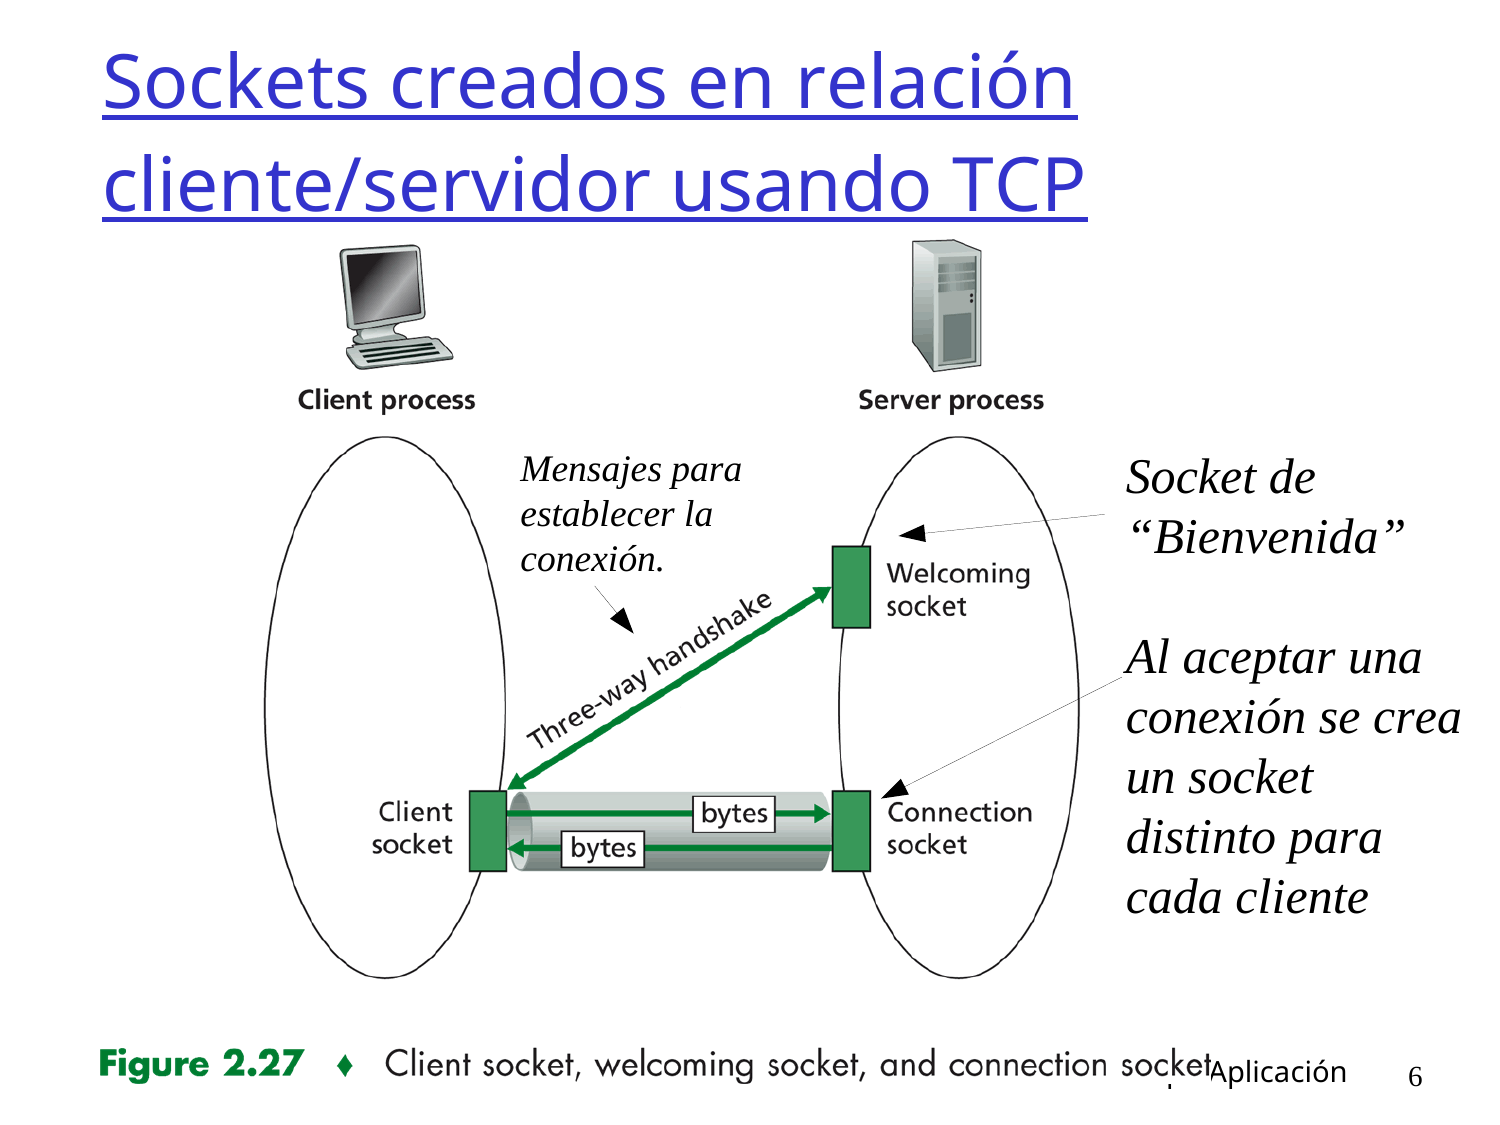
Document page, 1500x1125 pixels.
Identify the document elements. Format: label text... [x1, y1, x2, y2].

text_box Mensajes para establecer la conexión. [505, 436, 760, 587]
picture [100, 239, 1211, 1084]
text_box Socket de “Bienvenida” Al aceptar una conexión se crea un socket distinto para cada cliente [1111, 436, 1483, 932]
title Sockets creados en relación cliente/servidor usando TCP [87, 25, 1363, 237]
